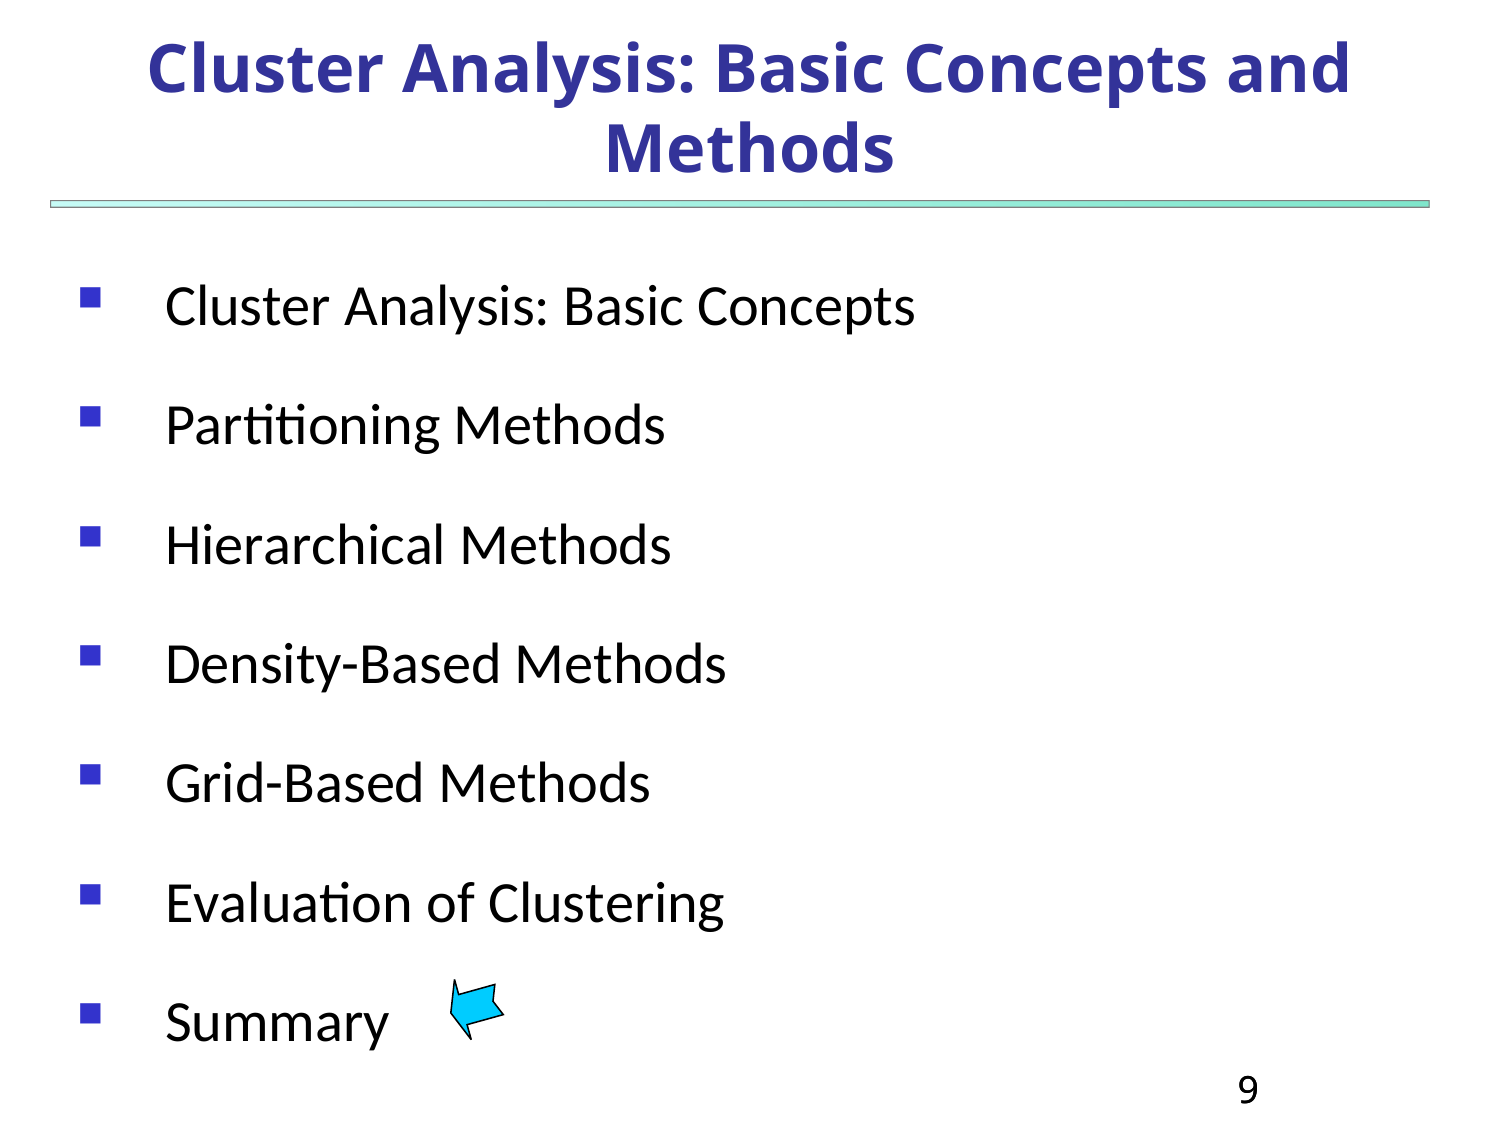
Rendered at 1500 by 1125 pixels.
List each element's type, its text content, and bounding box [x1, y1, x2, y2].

text_box [450, 979, 504, 1040]
list Cluster Analysis: Basic Concepts Partitioning Methods Hierarchical Methods Density-Based Methods Grid-Based Methods Evaluation of Clustering Summary [62, 224, 1412, 1075]
text_box <number> [1187, 1062, 1500, 1125]
title Cluster Analysis: Basic Concepts and Methods [0, 18, 1500, 194]
